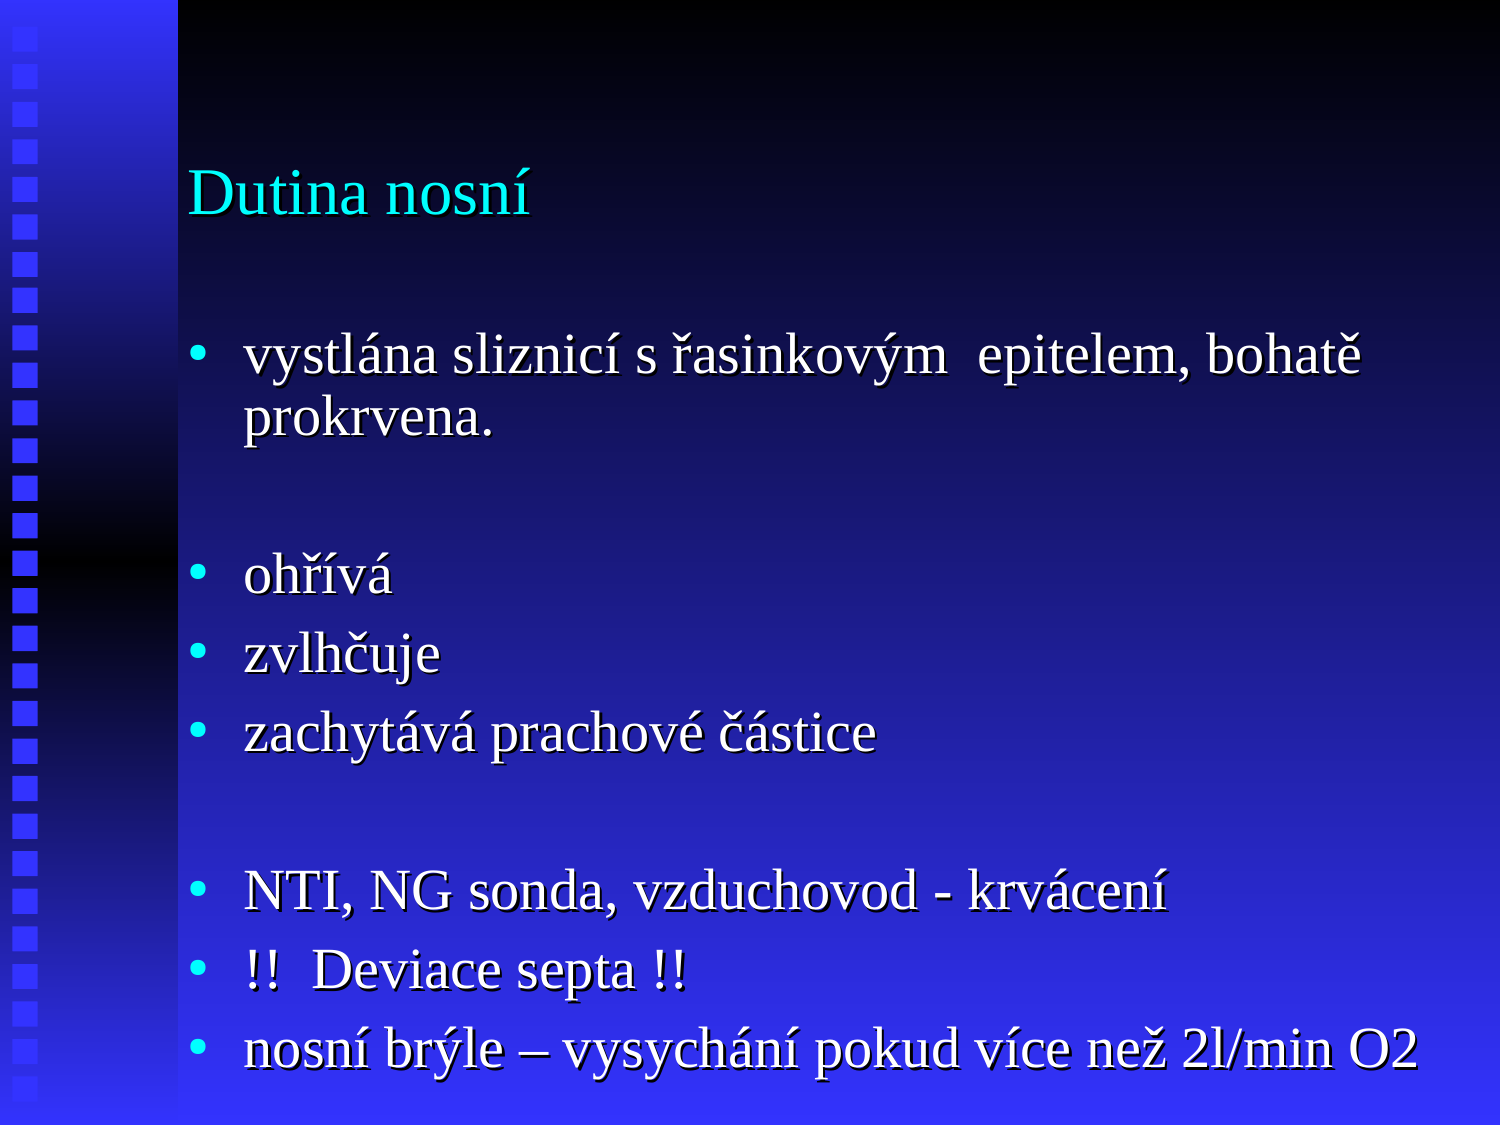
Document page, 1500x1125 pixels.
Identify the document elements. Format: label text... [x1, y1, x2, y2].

title Dutina nosní [187, 99, 1463, 288]
list vystlána sliznicí s řasinkovým epitelem, bohatě prokrvena. ohřívá zvlhčuje zachytává prachové částice NTI, NG sonda, vzduchovod - krvácení !! Deviace septa !! nosní brýle – vysychání pokud více než 2l/min O2 [187, 324, 1463, 1125]
